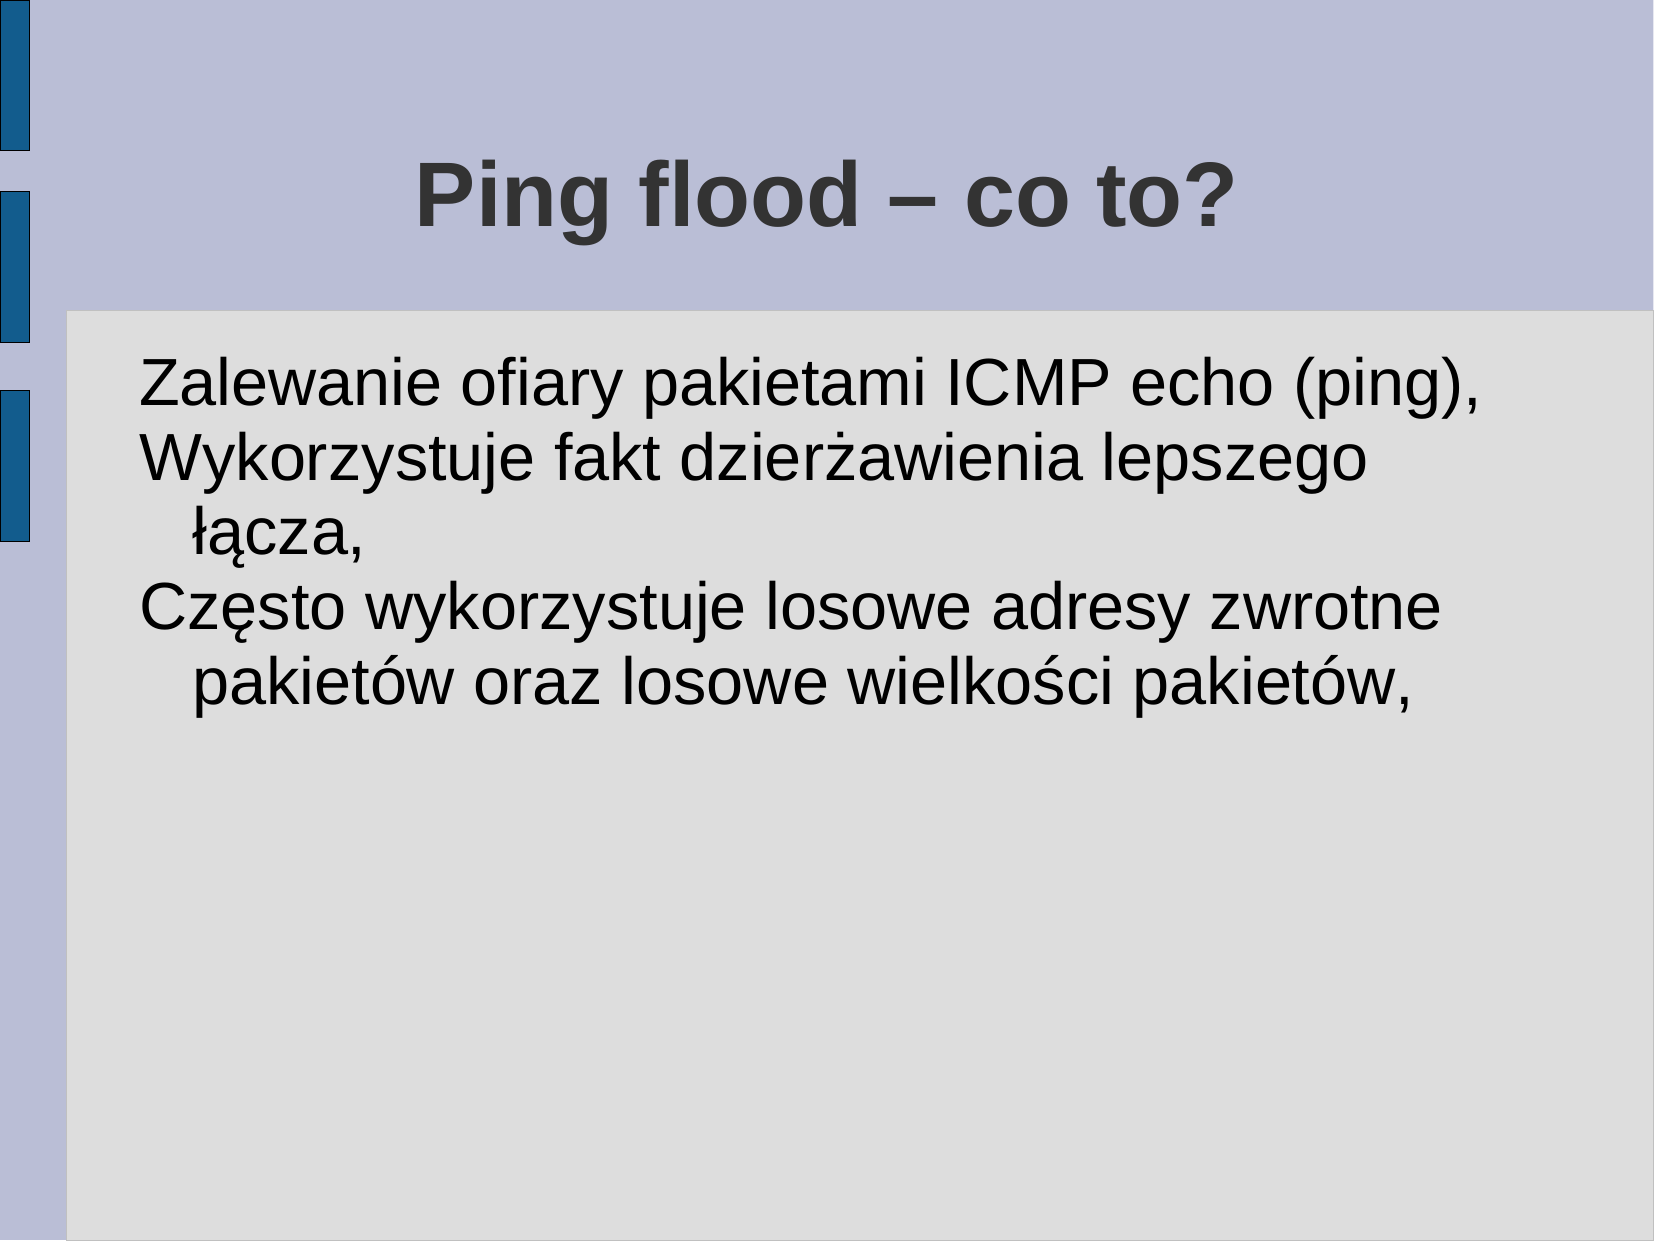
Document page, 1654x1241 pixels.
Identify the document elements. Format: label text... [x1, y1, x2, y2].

list Zalewanie ofiary pakietami ICMP echo (ping), Wykorzystuje fakt dzierżawienia lepszego łącza, Często wykorzystuje losowe adresy zwrotne pakietów oraz losowe wielkości pakietów, [121, 344, 1534, 1127]
title Ping flood – co to? [121, 91, 1534, 299]
